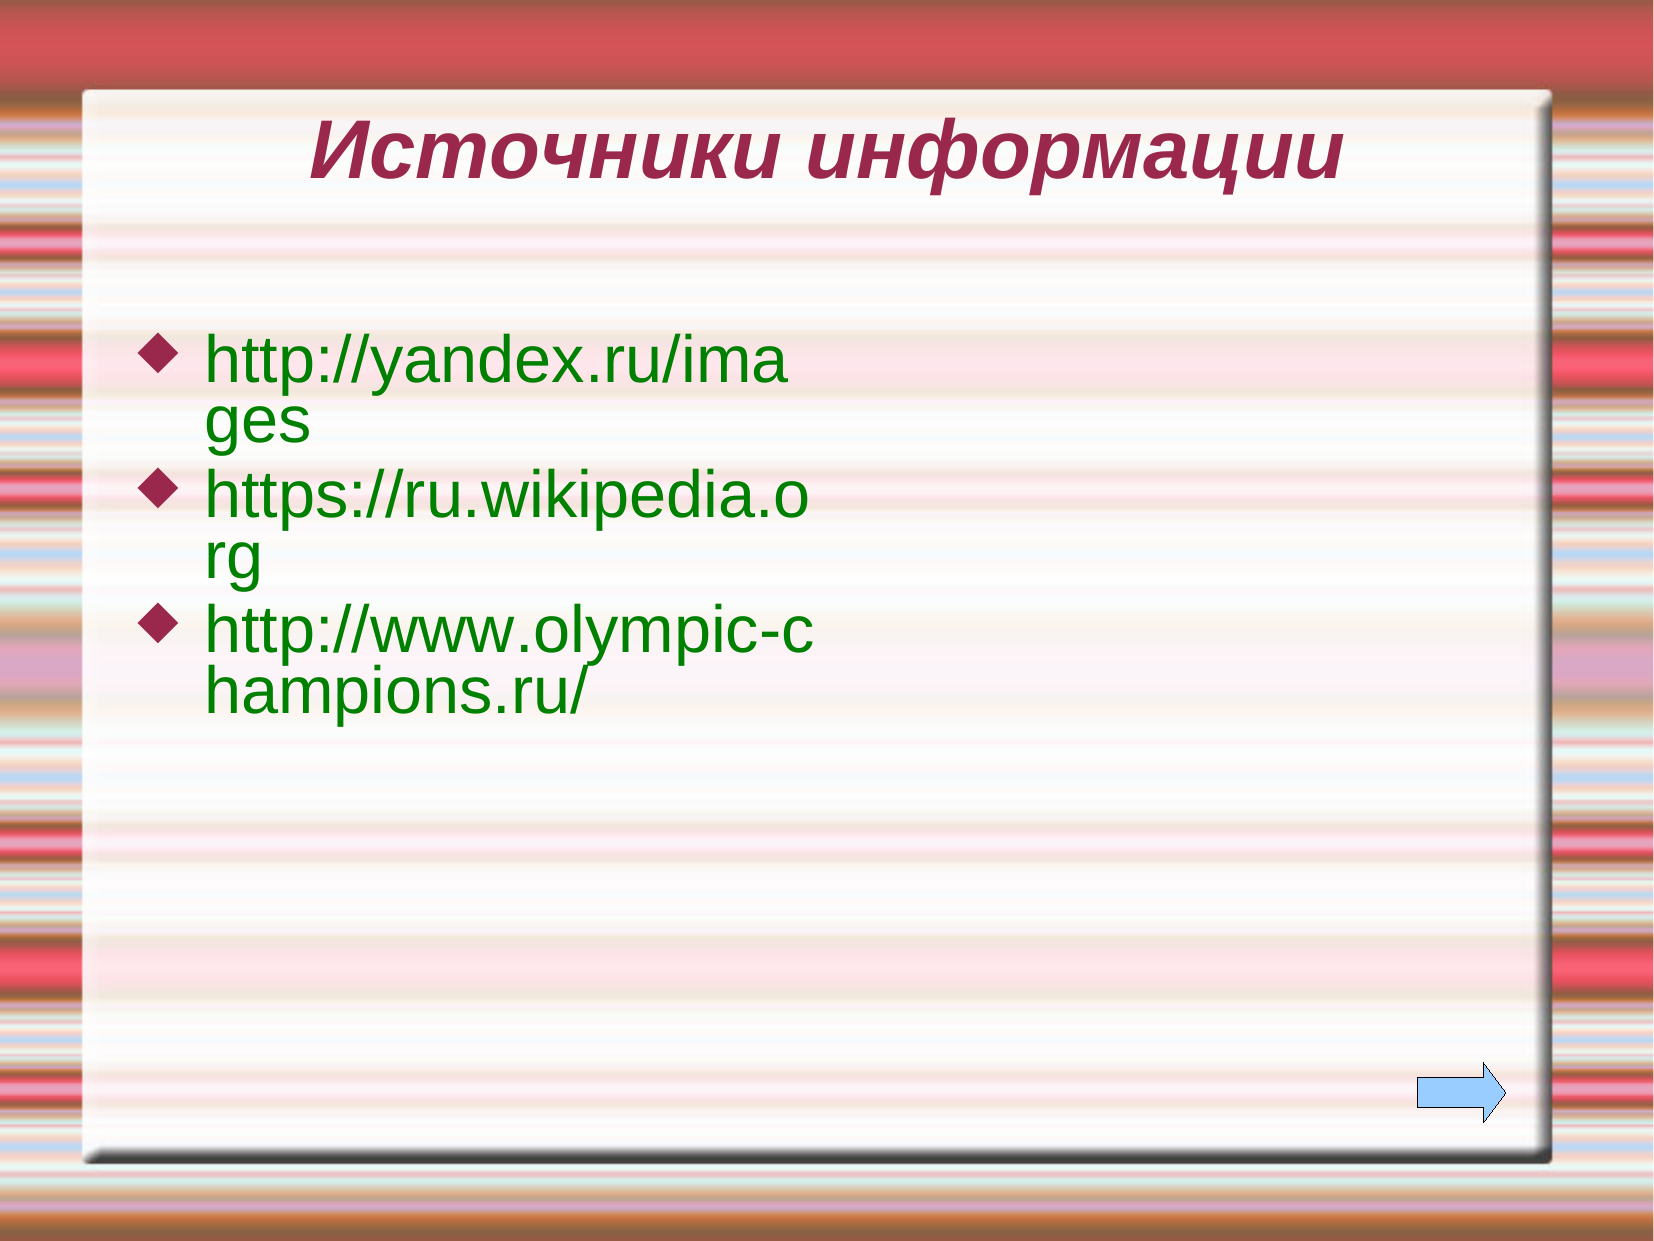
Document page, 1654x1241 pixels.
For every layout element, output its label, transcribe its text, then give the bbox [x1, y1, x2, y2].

picture [0, 0, 1654, 1241]
text_box [1417, 1062, 1506, 1123]
title Источники информации [121, 46, 1534, 254]
list http://yandex.ru/images https://ru.wikipedia.org http://www.olympic-champions.ru/ [121, 322, 824, 1133]
